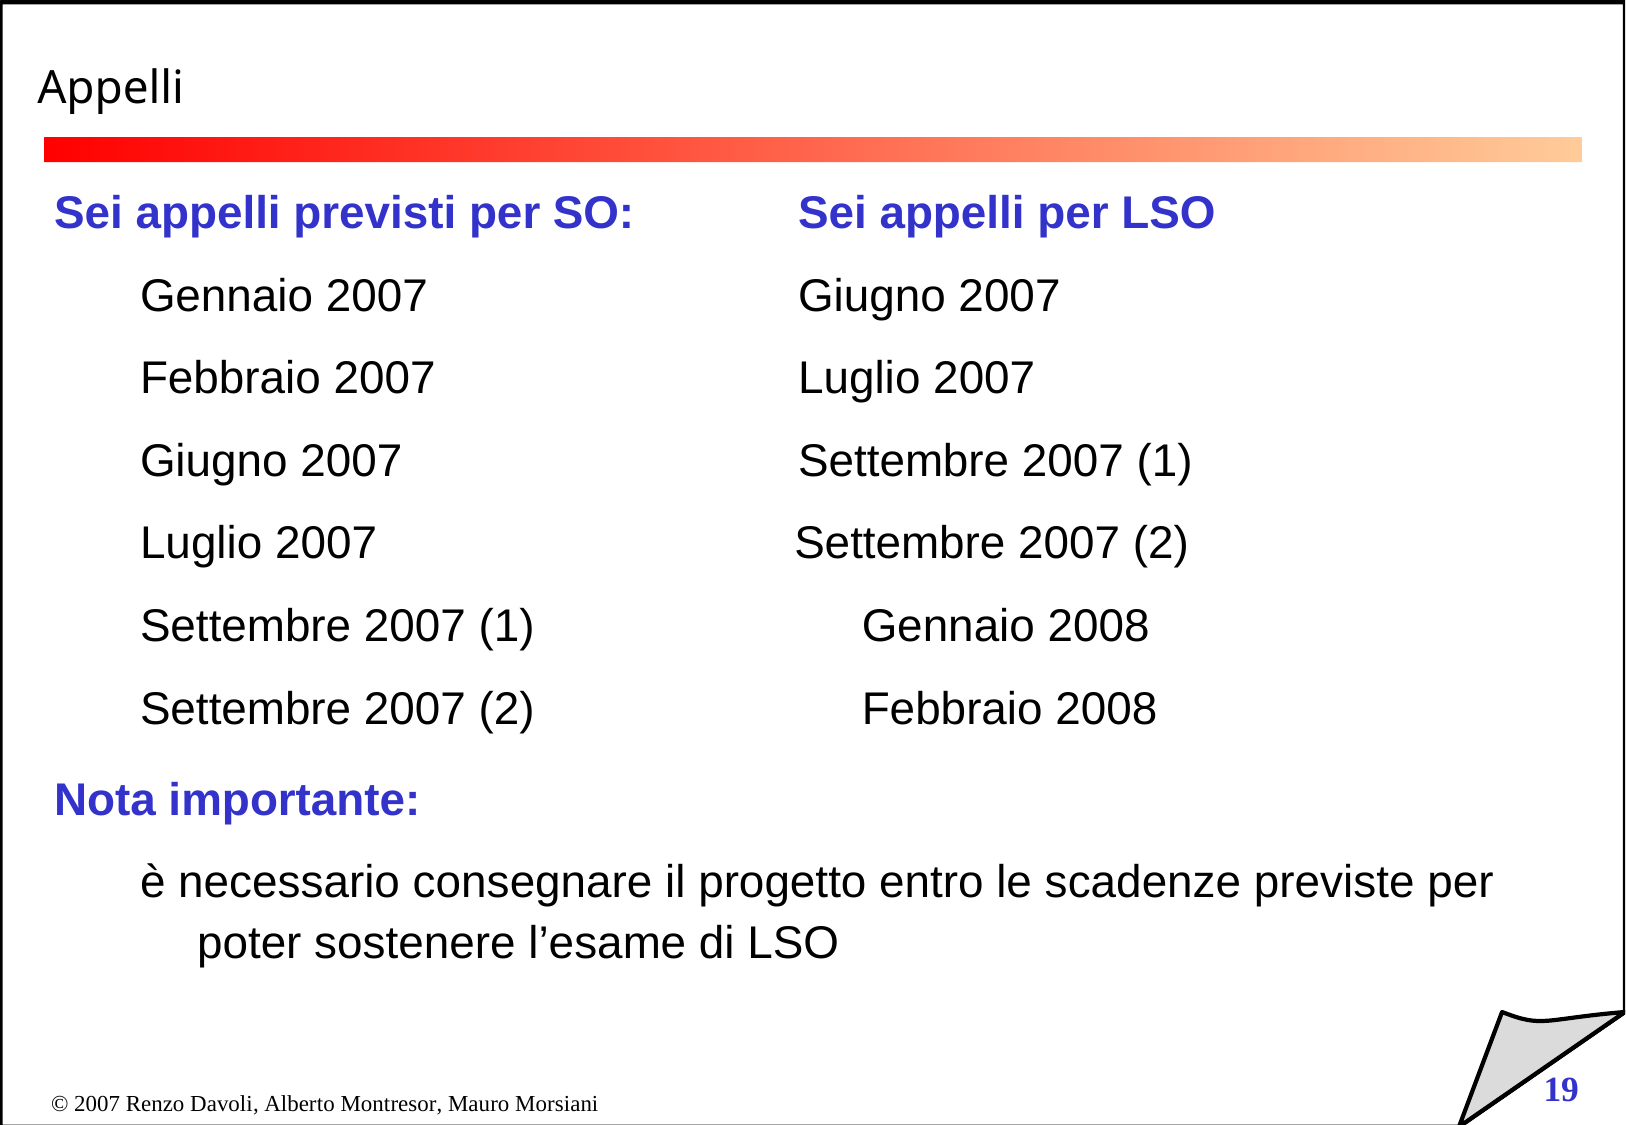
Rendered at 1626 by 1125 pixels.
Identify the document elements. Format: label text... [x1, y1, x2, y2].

title Appelli [37, 44, 1588, 131]
list Sei appelli previsti per SO: Sei appelli per LSO Gennaio 2007 Giugno 2007 Febbraio 2007 Luglio 2007 Giugno 2007 Settembre 2007 (1) Luglio 2007 Settembre 2007 (2) Settembre 2007 (1) Gennaio 2008 Settembre 2007 (2) Febbraio 2008 Nota importante: è necessario consegnare il progetto entro le scadenze previste per poter sostenere l’esame di LSO [54, 187, 1571, 1125]
